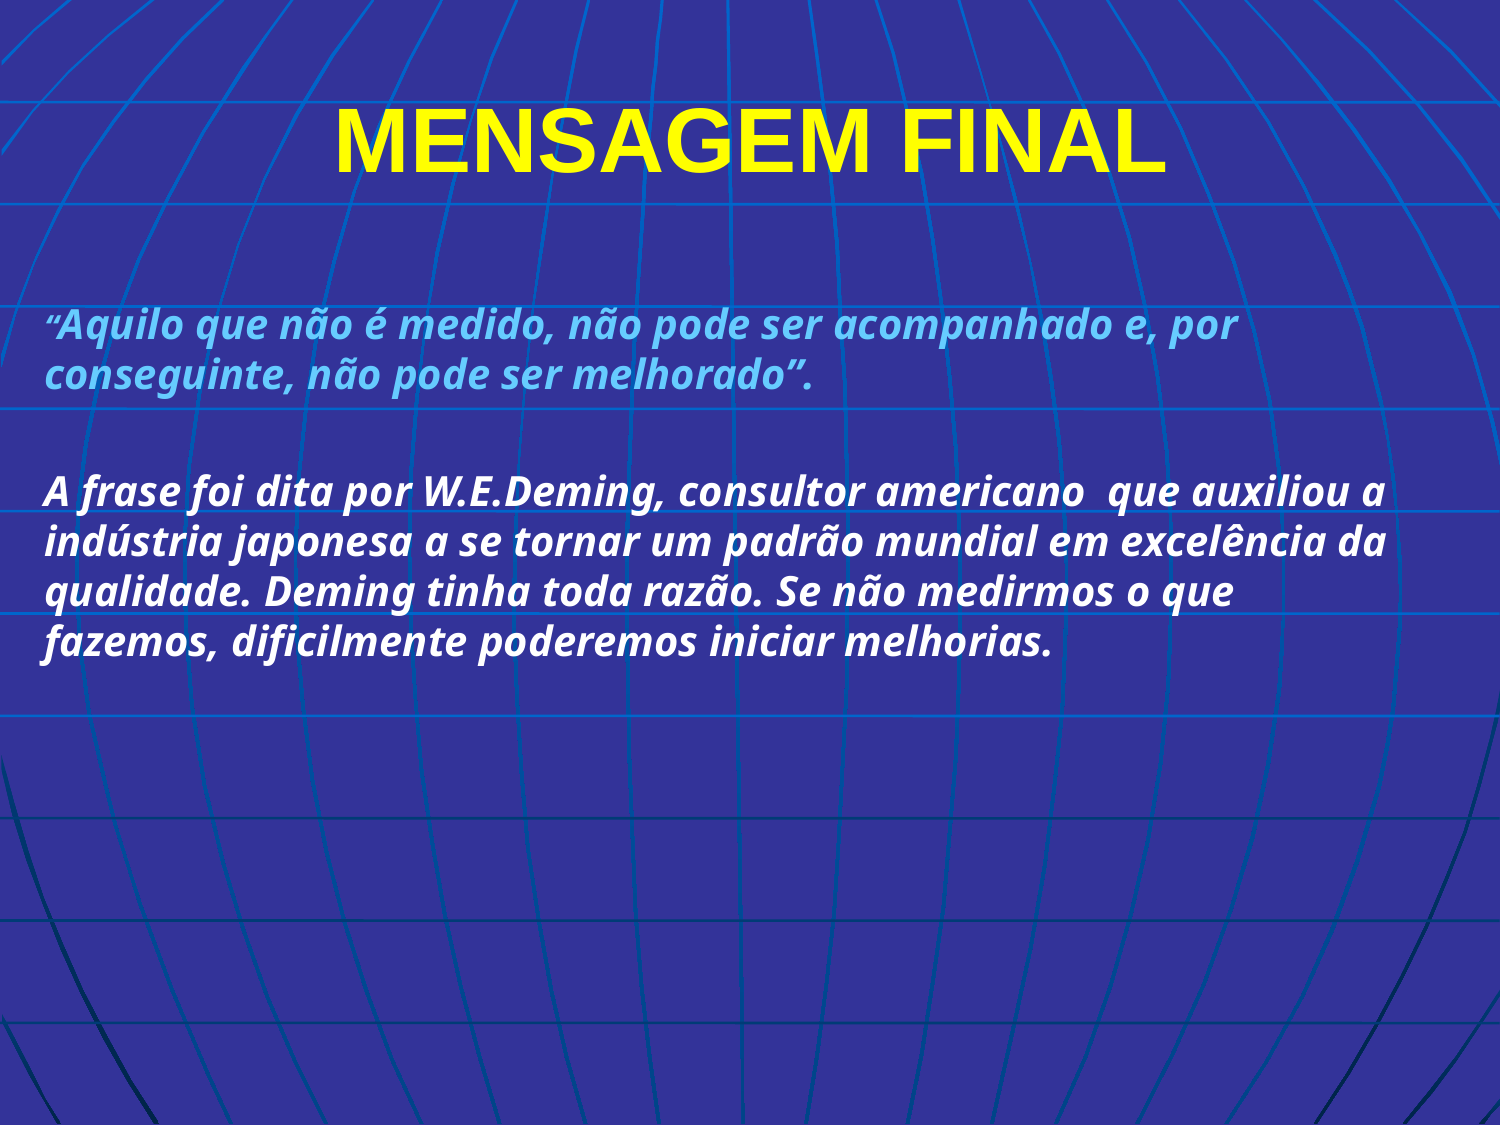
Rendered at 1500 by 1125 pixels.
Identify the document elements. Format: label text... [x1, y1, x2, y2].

title MENSAGEM FINAL [76, 42, 1427, 230]
text_box “Aquilo que não é medido, não pode ser acompanhado e, por conseguinte, não pode ser melhorado”. A frase foi dita por W.E.Deming, consultor americano que auxiliou a indústria japonesa a se tornar um padrão mundial em excelência da qualidade. Deming tinha toda razão. Se não medirmos o que fazemos, dificilmente poderemos iniciar melhorias. [29, 290, 1436, 823]
